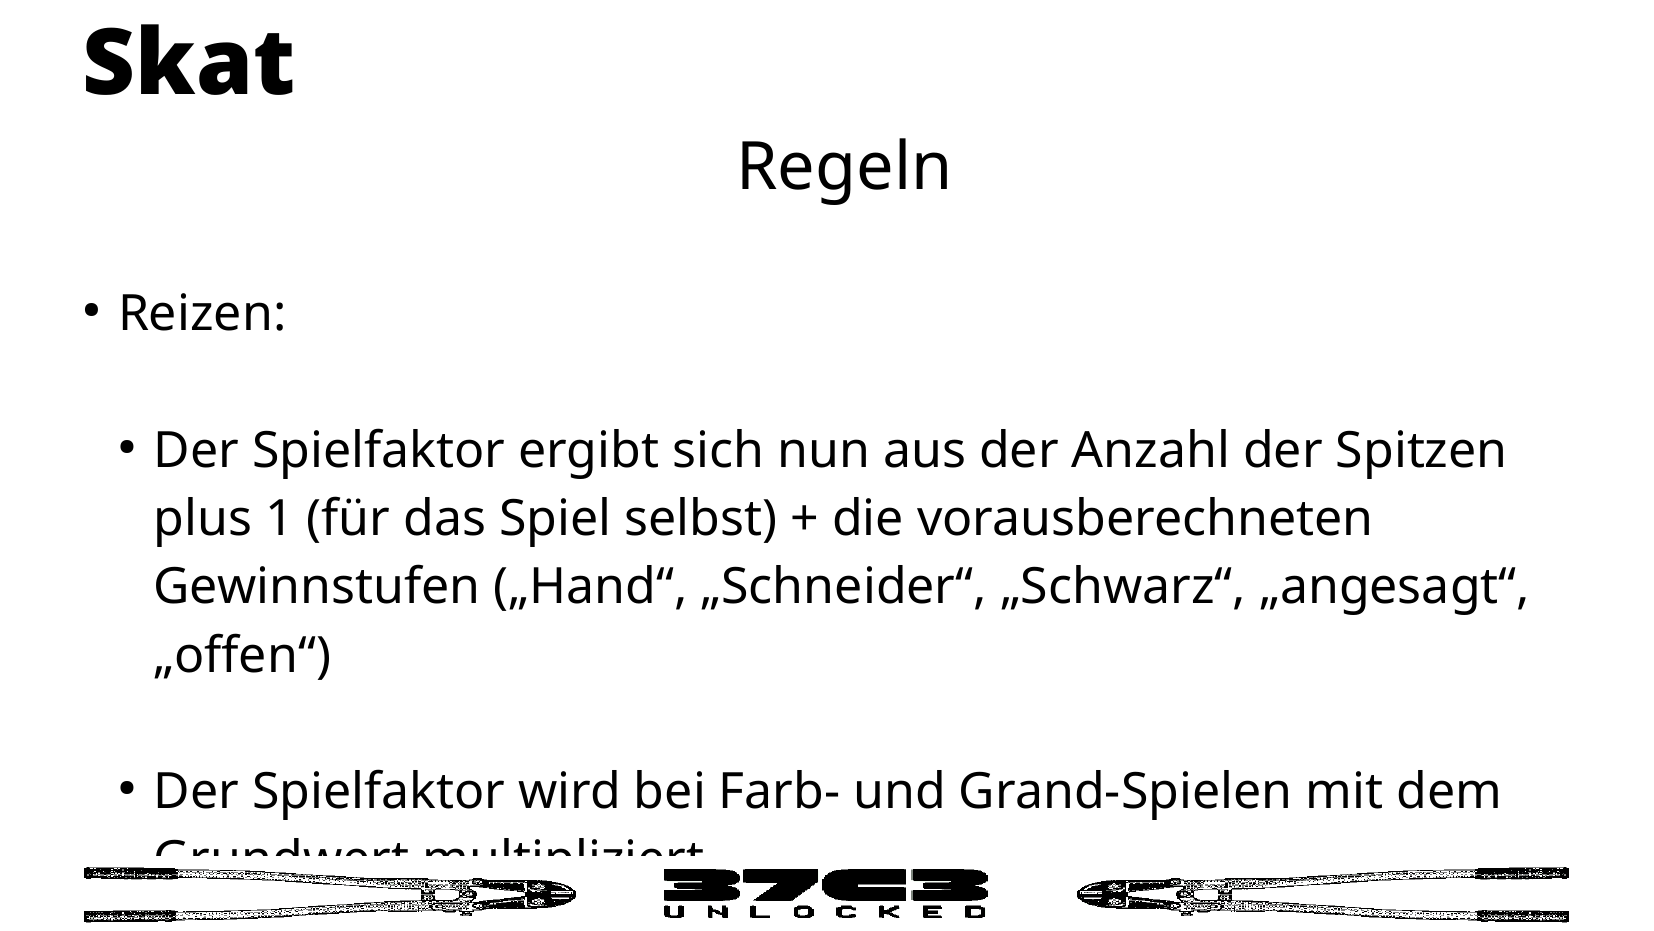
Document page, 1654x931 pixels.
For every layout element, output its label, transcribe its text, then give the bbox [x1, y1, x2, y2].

title Skat [82, 0, 1571, 118]
picture [0, 856, 1654, 931]
subtitle Regeln Reizen: Der Spielfaktor ergibt sich nun aus der Anzahl der Spitzen plus 1 (für das Spiel selbst) + die vorausberechneten Gewinnstufen („Hand“, „Schneider“, „Schwarz“, „angesagt“, „offen“) Der Spielfaktor wird bei Farb- und Grand-Spielen mit dem Grundwert multipliziert. [82, 118, 1571, 856]
